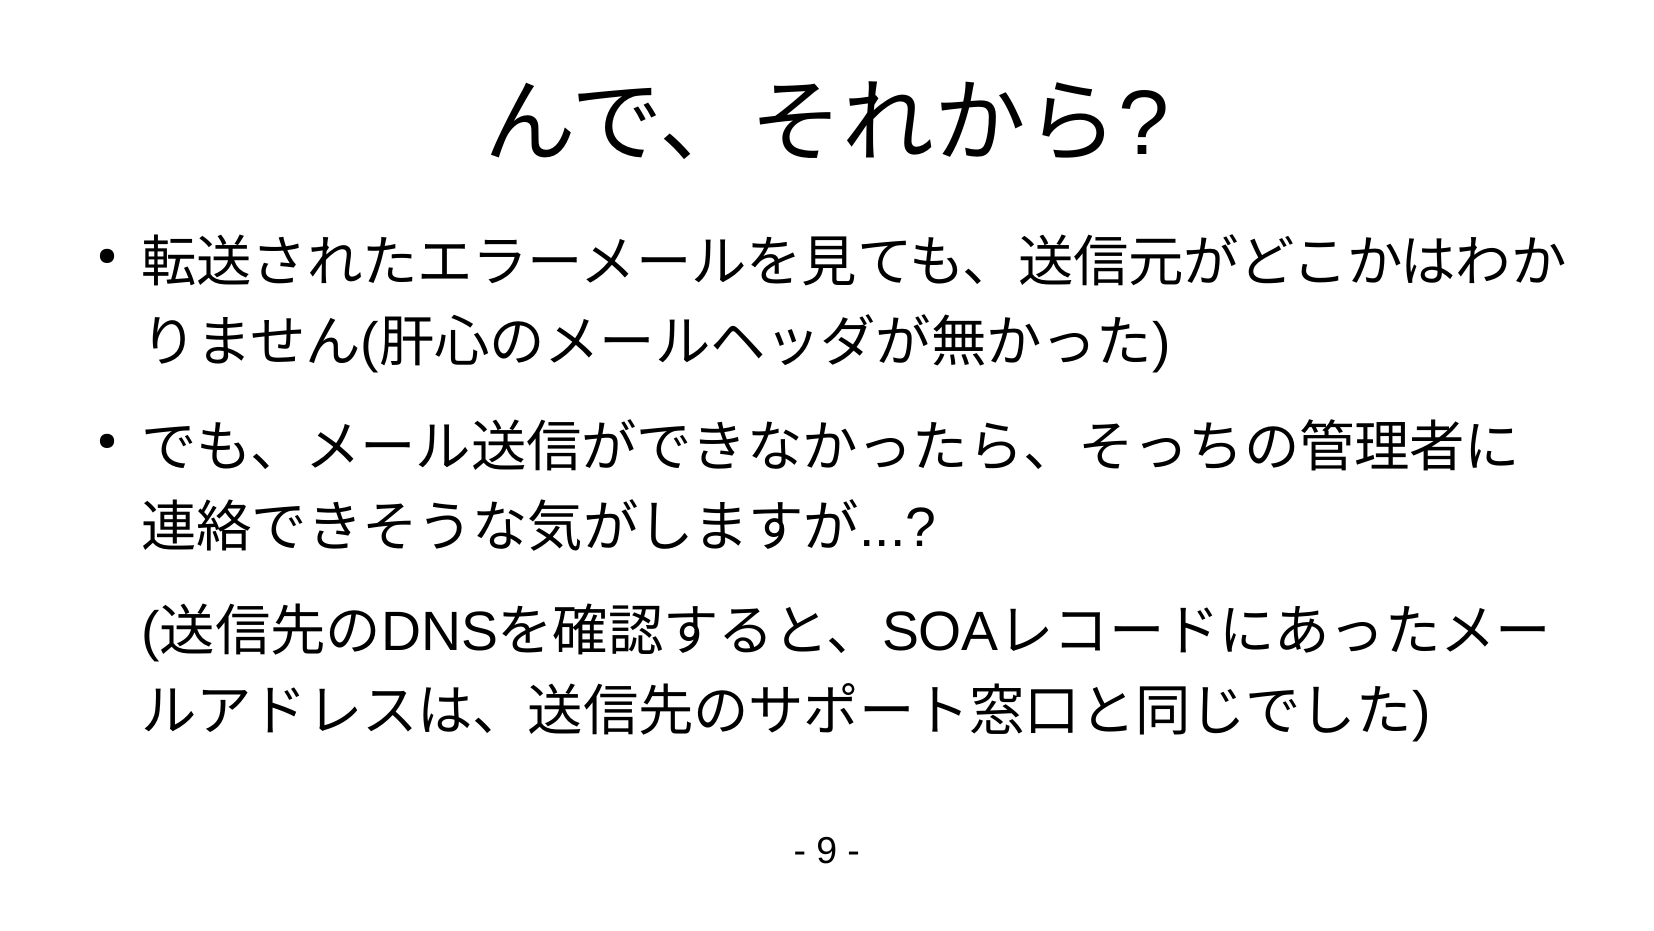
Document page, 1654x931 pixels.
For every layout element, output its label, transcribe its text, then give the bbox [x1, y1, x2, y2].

title んで、それから? [82, 37, 1571, 193]
text_box - <number> - [703, 815, 950, 886]
list 転送されたエラーメールを見ても、送信元がどこかはわかりません(肝心のメールヘッダが無かった) でも、メール送信ができなかったら、そっちの管理者に連絡できそうな気がしますが...? (送信先のDNSを確認すると、SOAレコードにあったメールアドレスは、送信先のサポート窓口と同じでした) [82, 217, 1571, 758]
